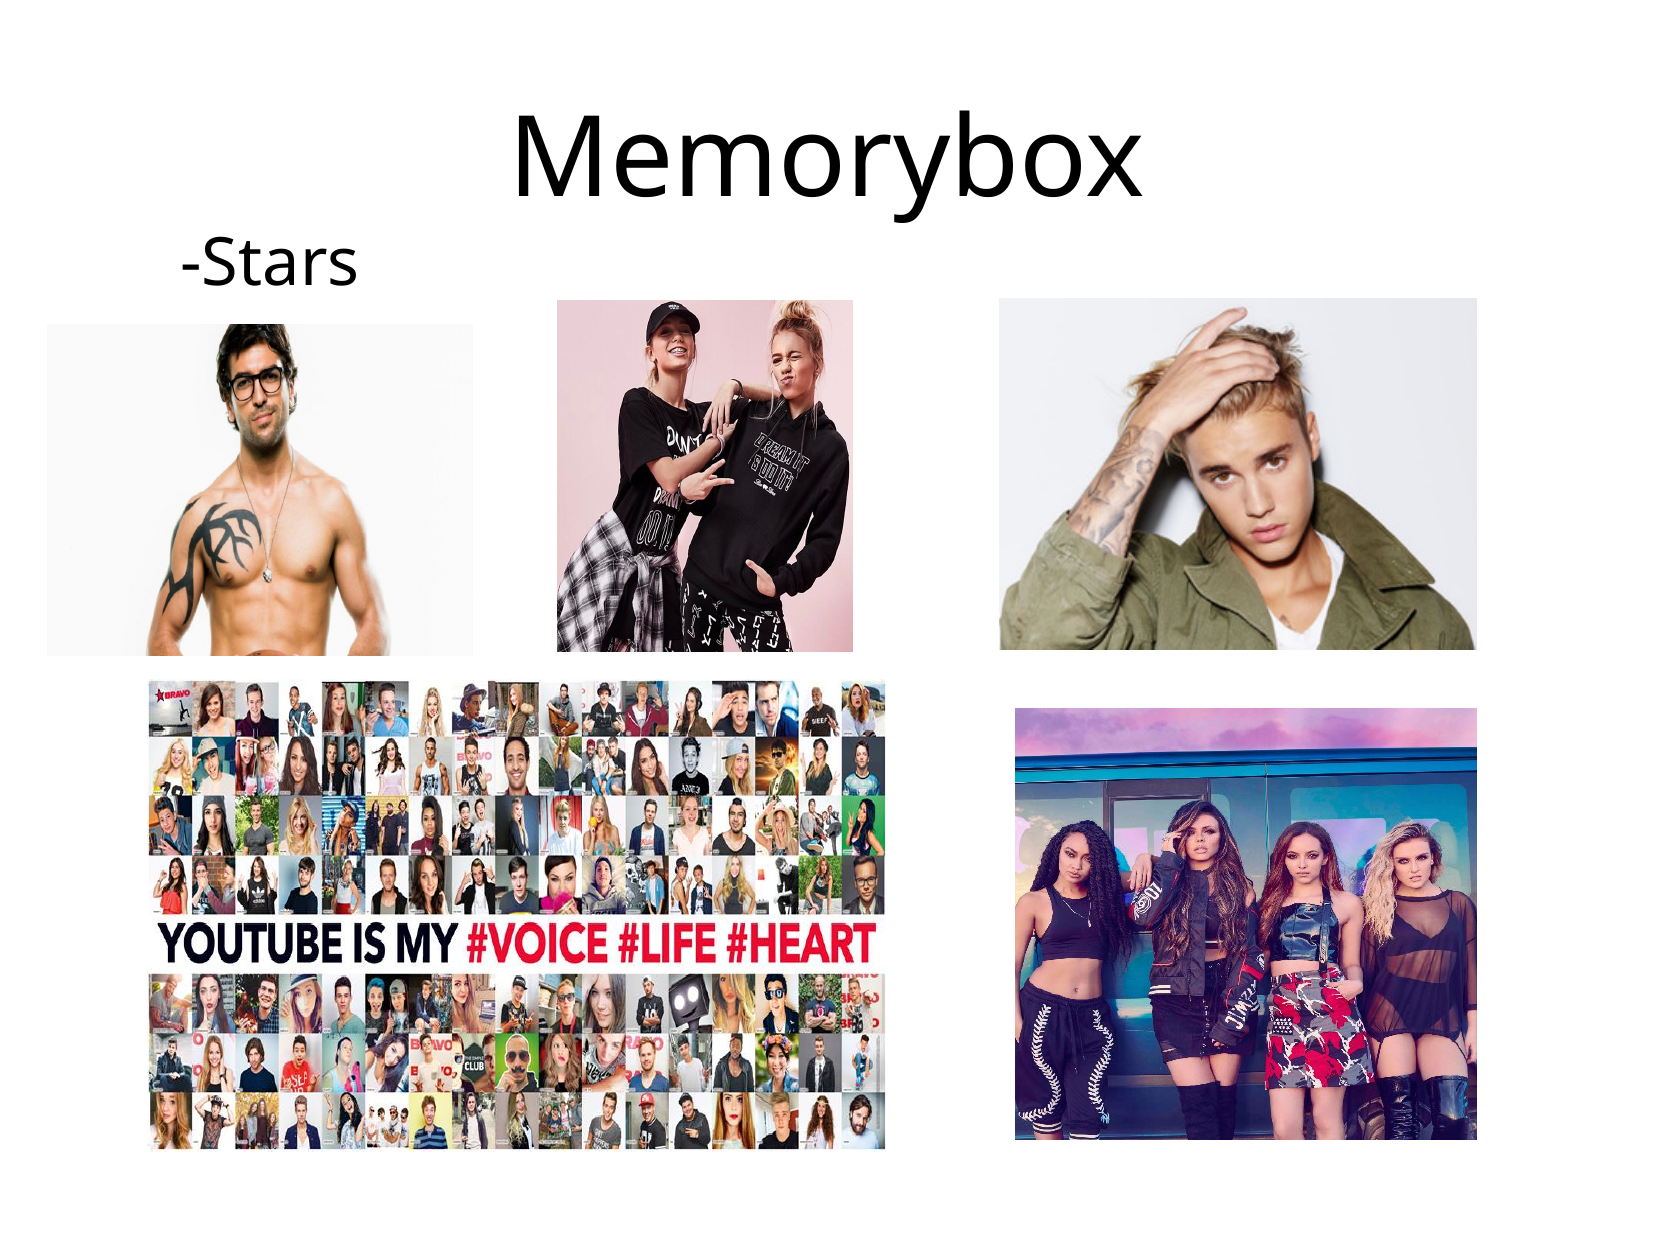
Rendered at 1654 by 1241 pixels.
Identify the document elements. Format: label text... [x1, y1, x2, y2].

title Memorybox [82, 49, 1571, 257]
picture [557, 300, 853, 652]
picture [1015, 708, 1477, 1140]
text_box -Stars [165, 206, 391, 372]
picture [147, 679, 886, 1152]
picture [999, 298, 1477, 650]
picture [47, 324, 473, 656]
